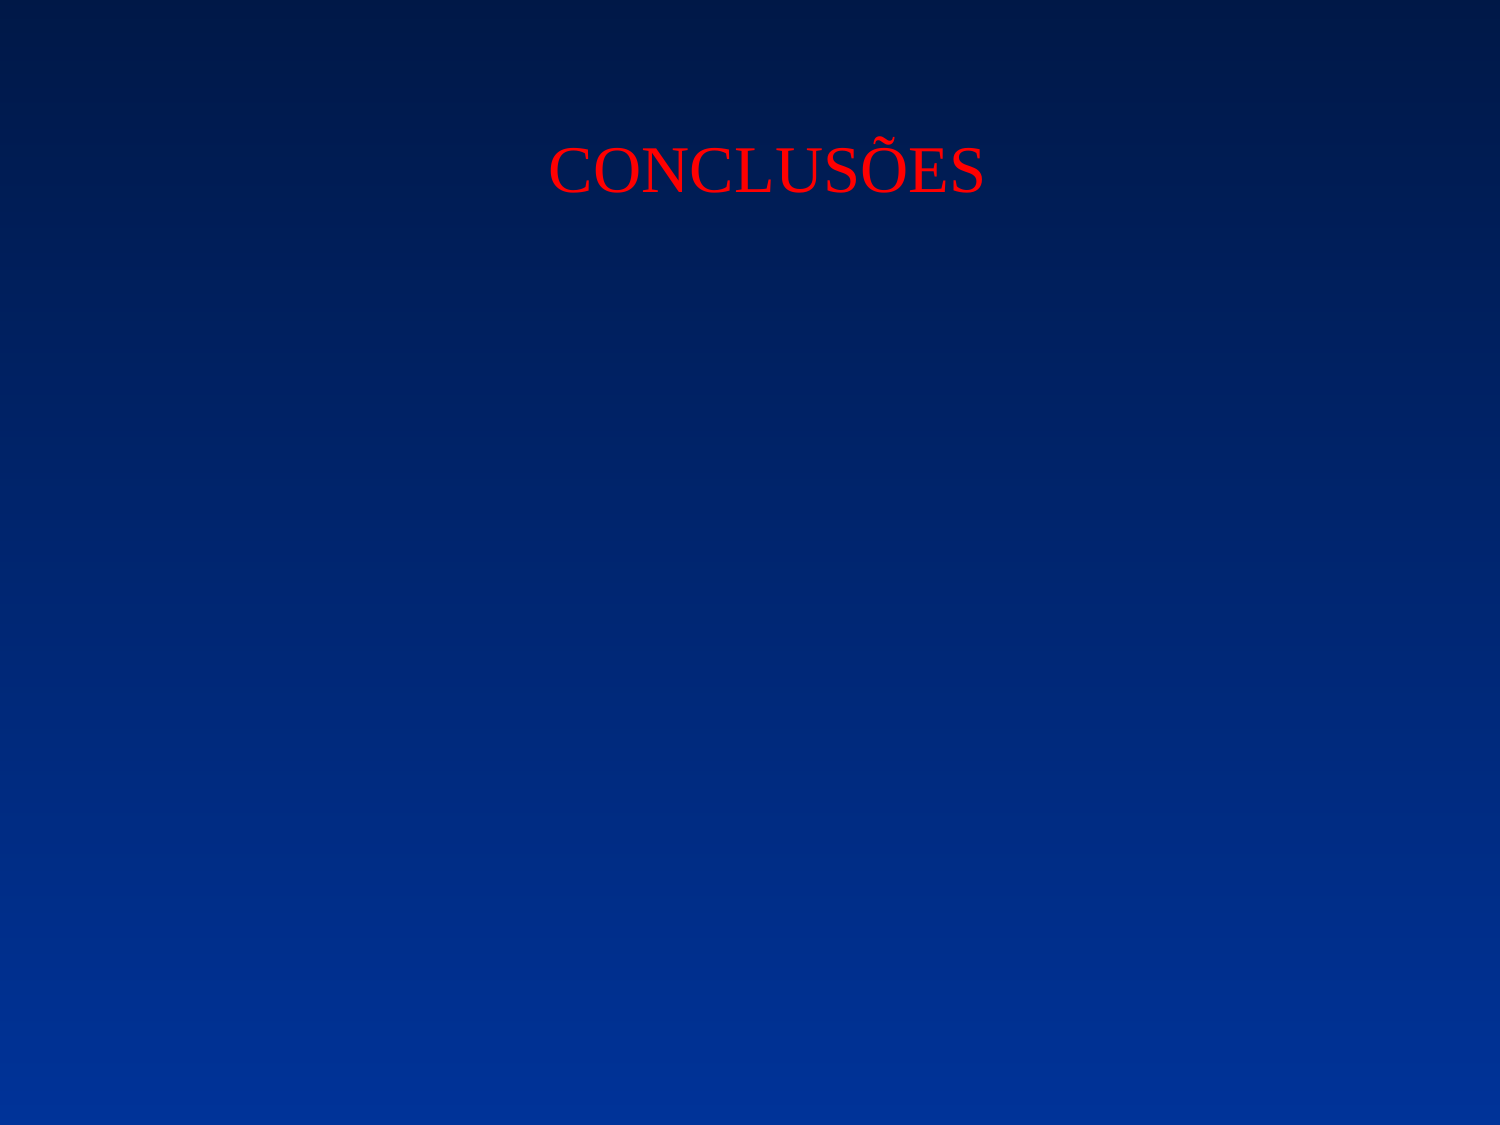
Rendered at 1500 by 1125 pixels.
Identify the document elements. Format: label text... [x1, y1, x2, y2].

text_box CONCLUSÕES [118, 118, 1418, 453]
